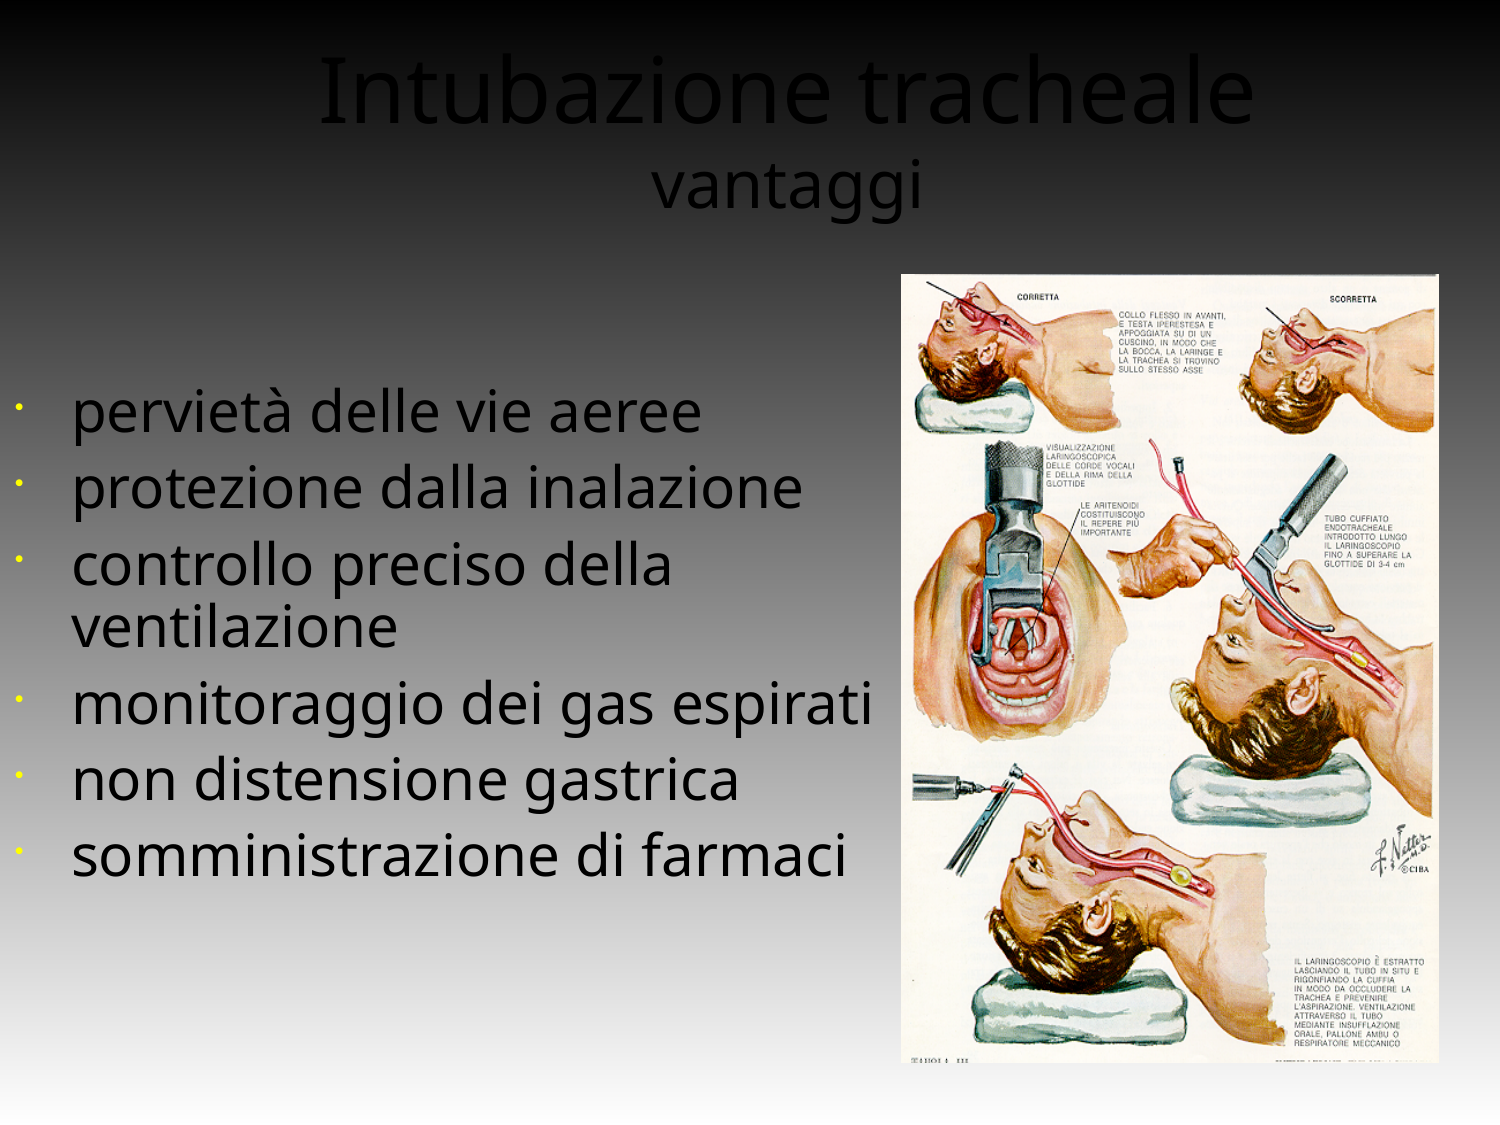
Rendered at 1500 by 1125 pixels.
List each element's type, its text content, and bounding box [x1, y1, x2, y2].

picture [901, 274, 1439, 1063]
list pervietà delle vie aeree protezione dalla inalazione controllo preciso della ventilazione monitoraggio dei gas espirati non distensione gastrica somministrazione di farmaci [0, 375, 901, 872]
title Intubazione tracheale vantaggi [144, 24, 1432, 250]
